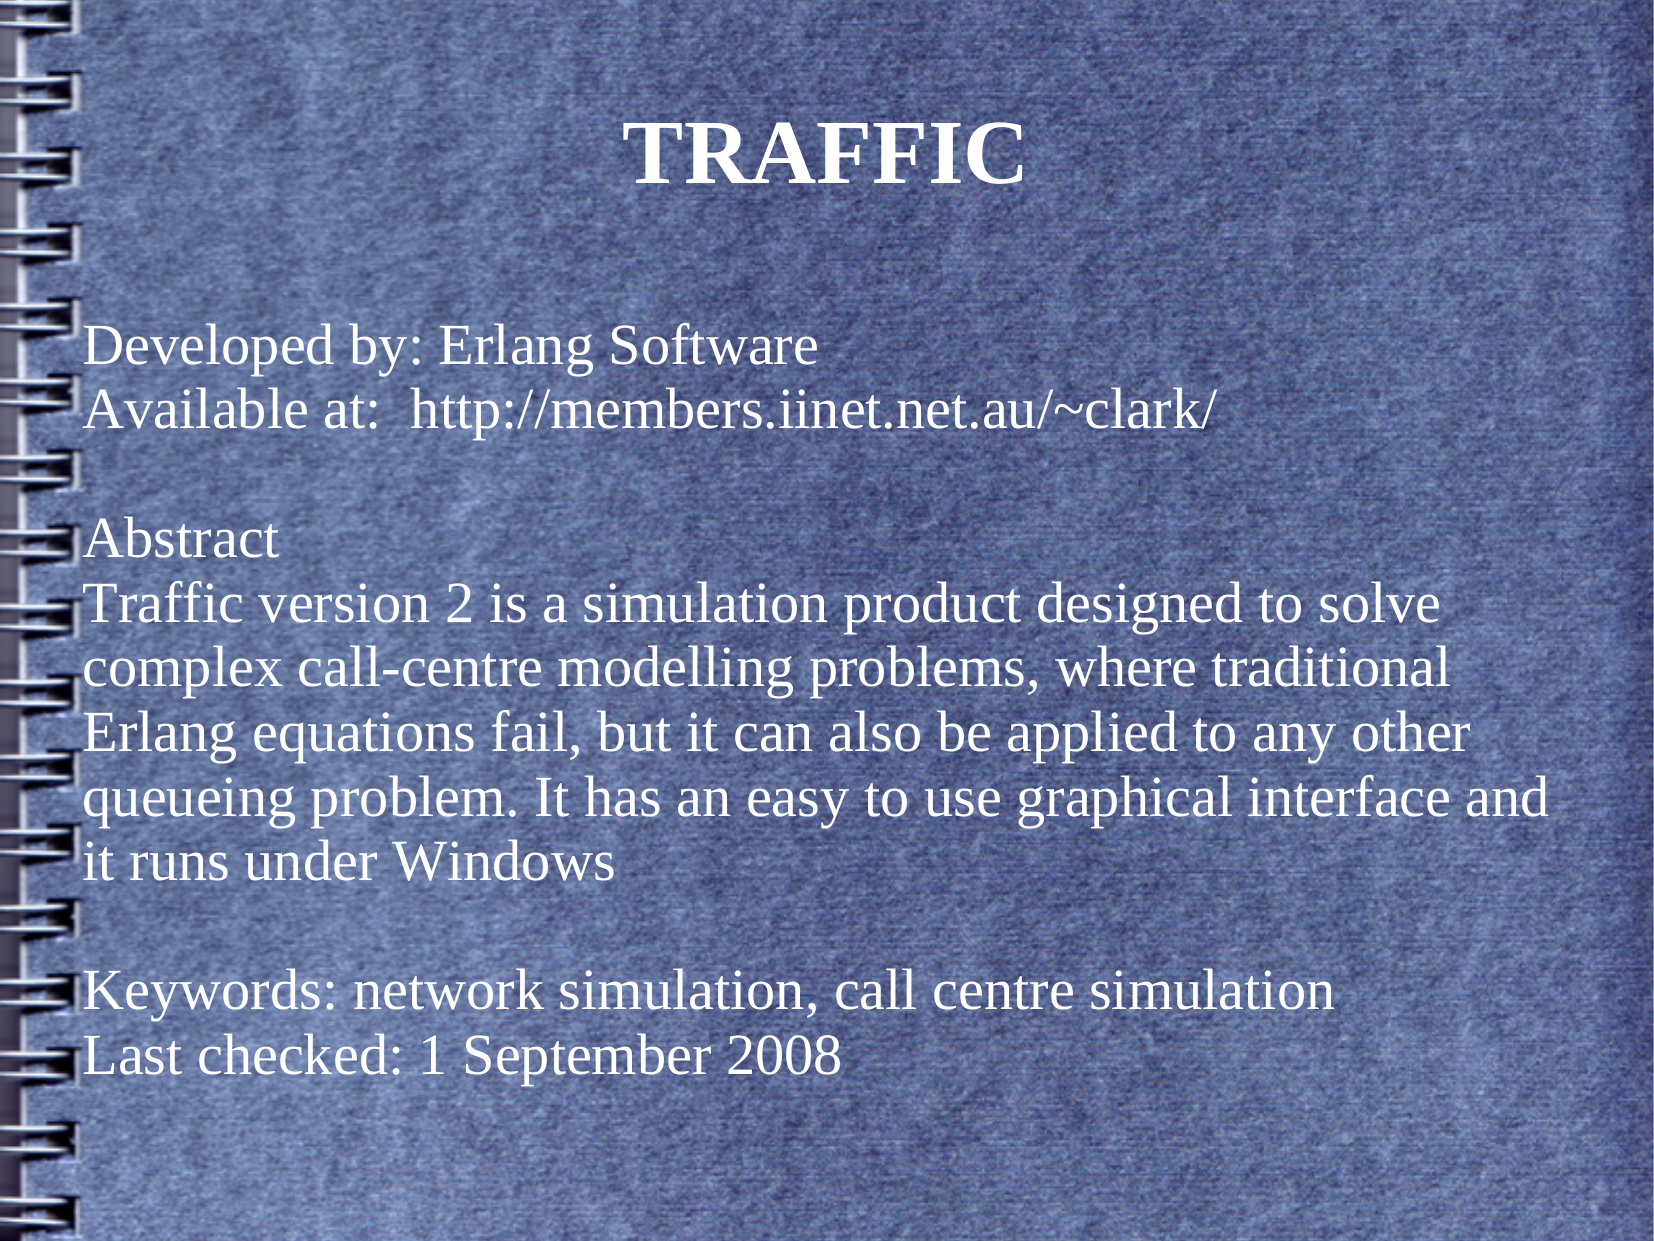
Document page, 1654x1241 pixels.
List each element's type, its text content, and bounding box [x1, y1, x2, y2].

title TRAFFIC [82, 56, 1571, 250]
subtitle Developed by: Erlang Software Available at: http://members.iinet.net.au/~clark/ Abstract Traffic version 2 is a simulation product designed to solve complex call-centre modelling problems, where traditional Erlang equations fail, but it can also be applied to any other queueing problem. It has an easy to use graphical interface and it runs under Windows Keywords: network simulation, call centre simulation Last checked: 1 September 2008 [82, 297, 1571, 1102]
picture [0, 0, 1654, 1241]
